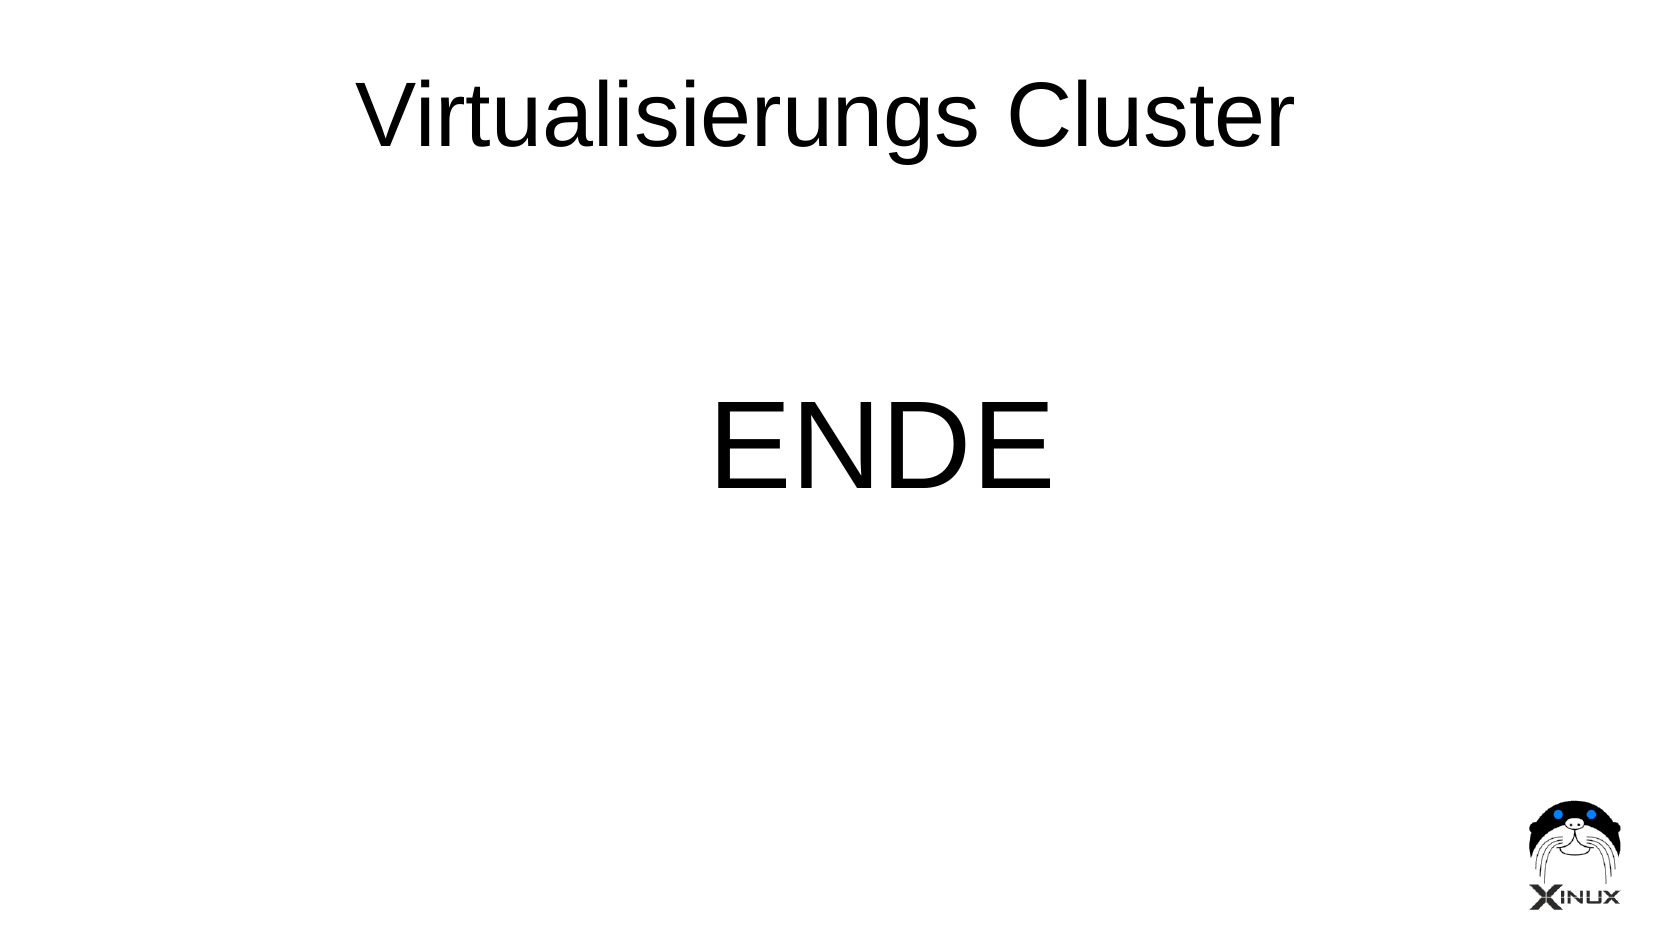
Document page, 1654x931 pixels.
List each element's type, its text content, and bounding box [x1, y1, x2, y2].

list ENDE [637, 375, 1654, 758]
picture [1500, 780, 1651, 931]
title Virtualisierungs Cluster [82, 37, 1571, 193]
